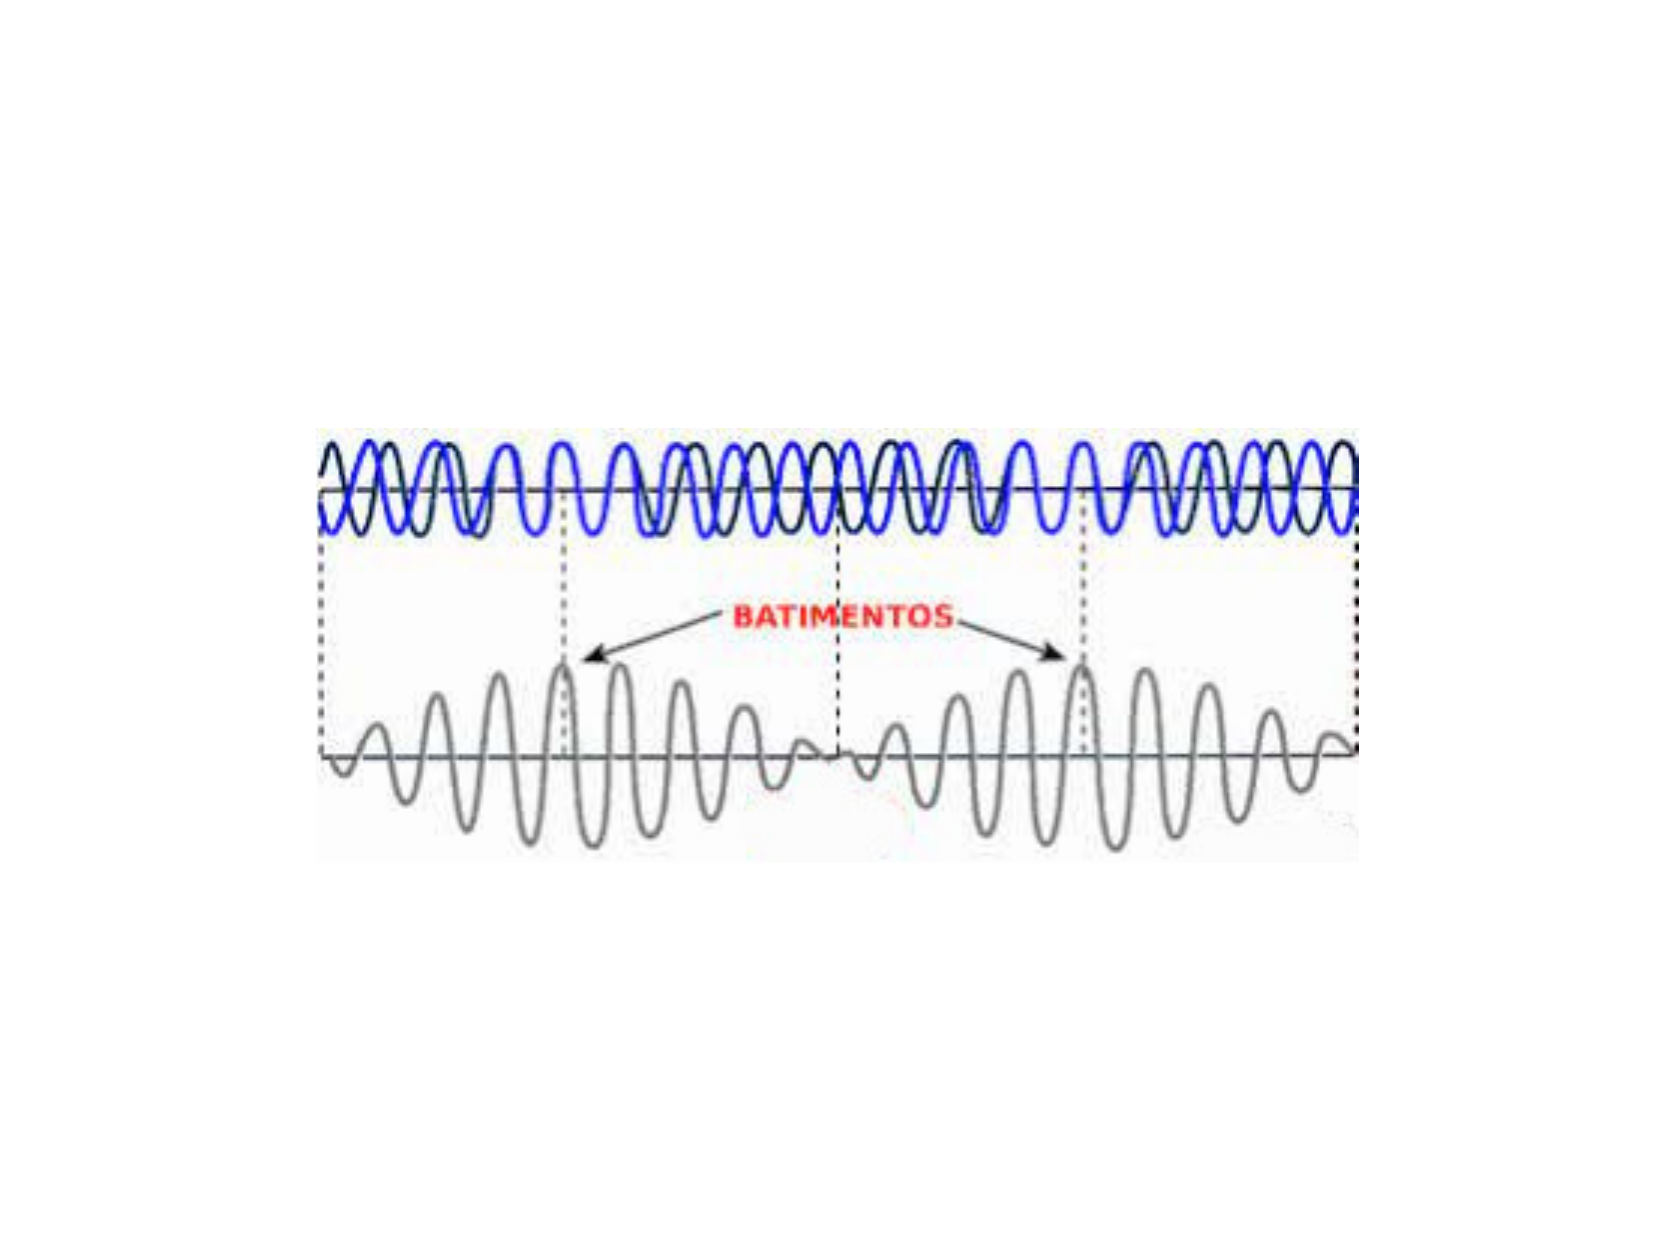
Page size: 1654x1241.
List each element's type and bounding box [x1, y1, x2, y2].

picture [316, 428, 1359, 863]
